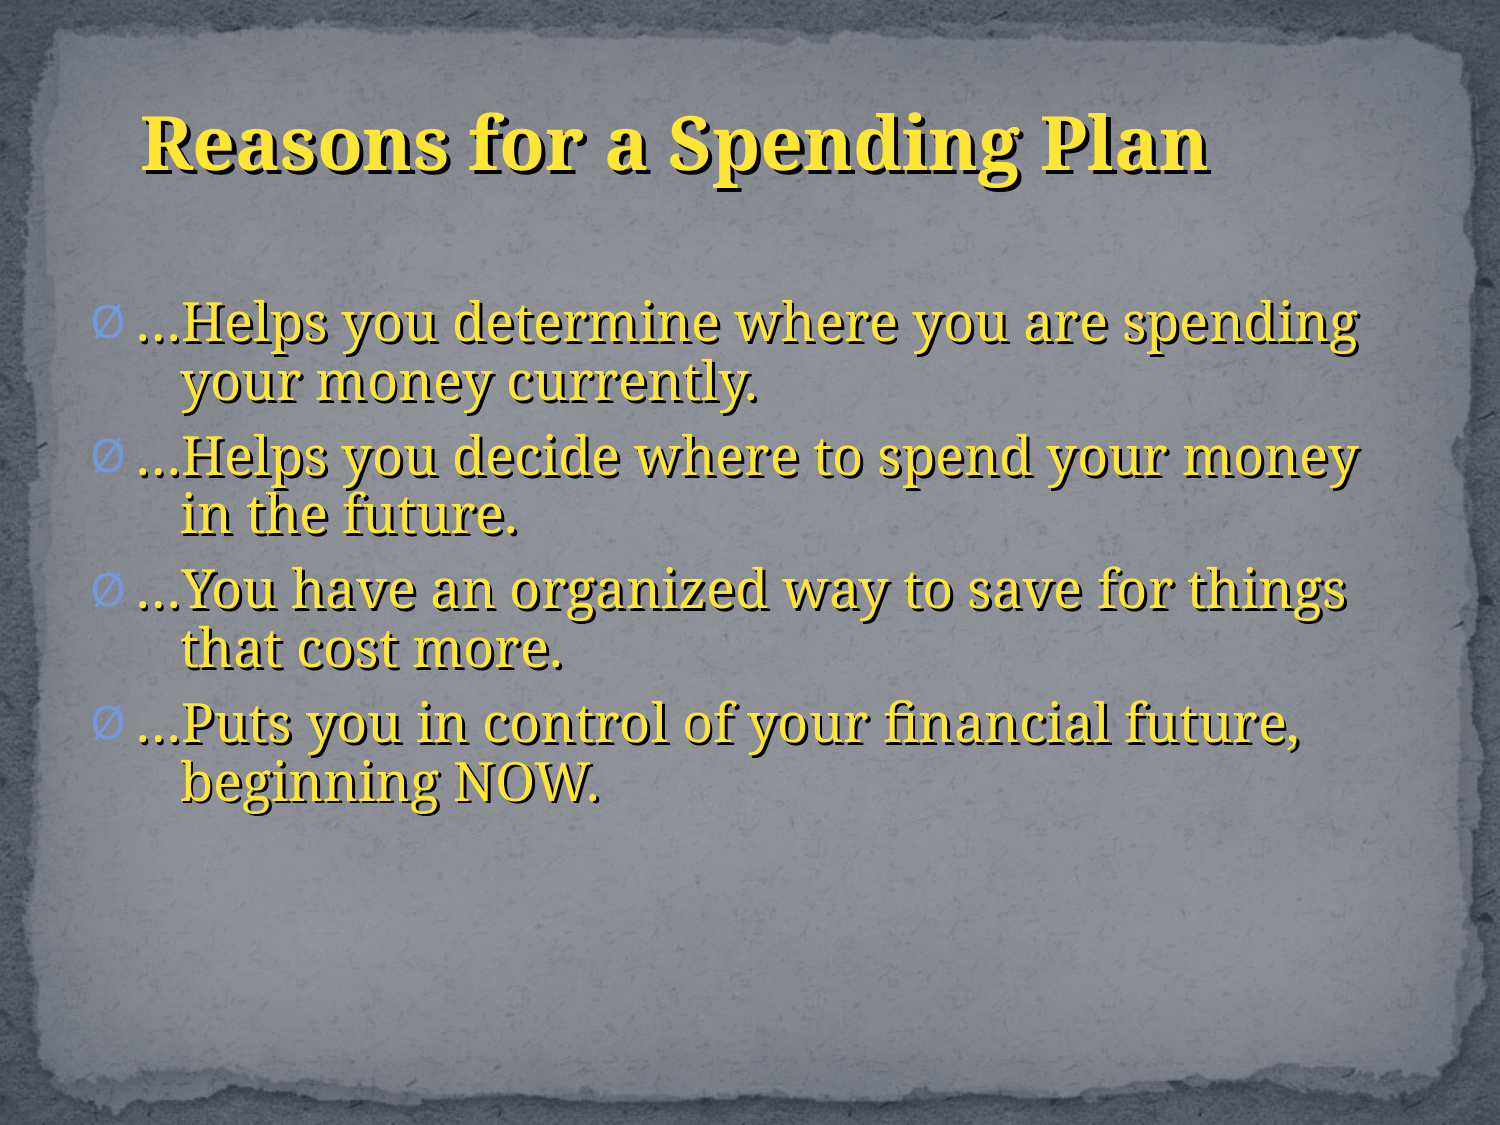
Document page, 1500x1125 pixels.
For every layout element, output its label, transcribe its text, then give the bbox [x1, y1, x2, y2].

text_box Reasons for a Spending Plan [125, 87, 1245, 193]
text_box …Helps you determine where you are spending your money currently. …Helps you decide where to spend your money in the future. …You have an organized way to save for things that cost more. …Puts you in control of your financial future, beginning NOW. [75, 287, 1426, 1030]
